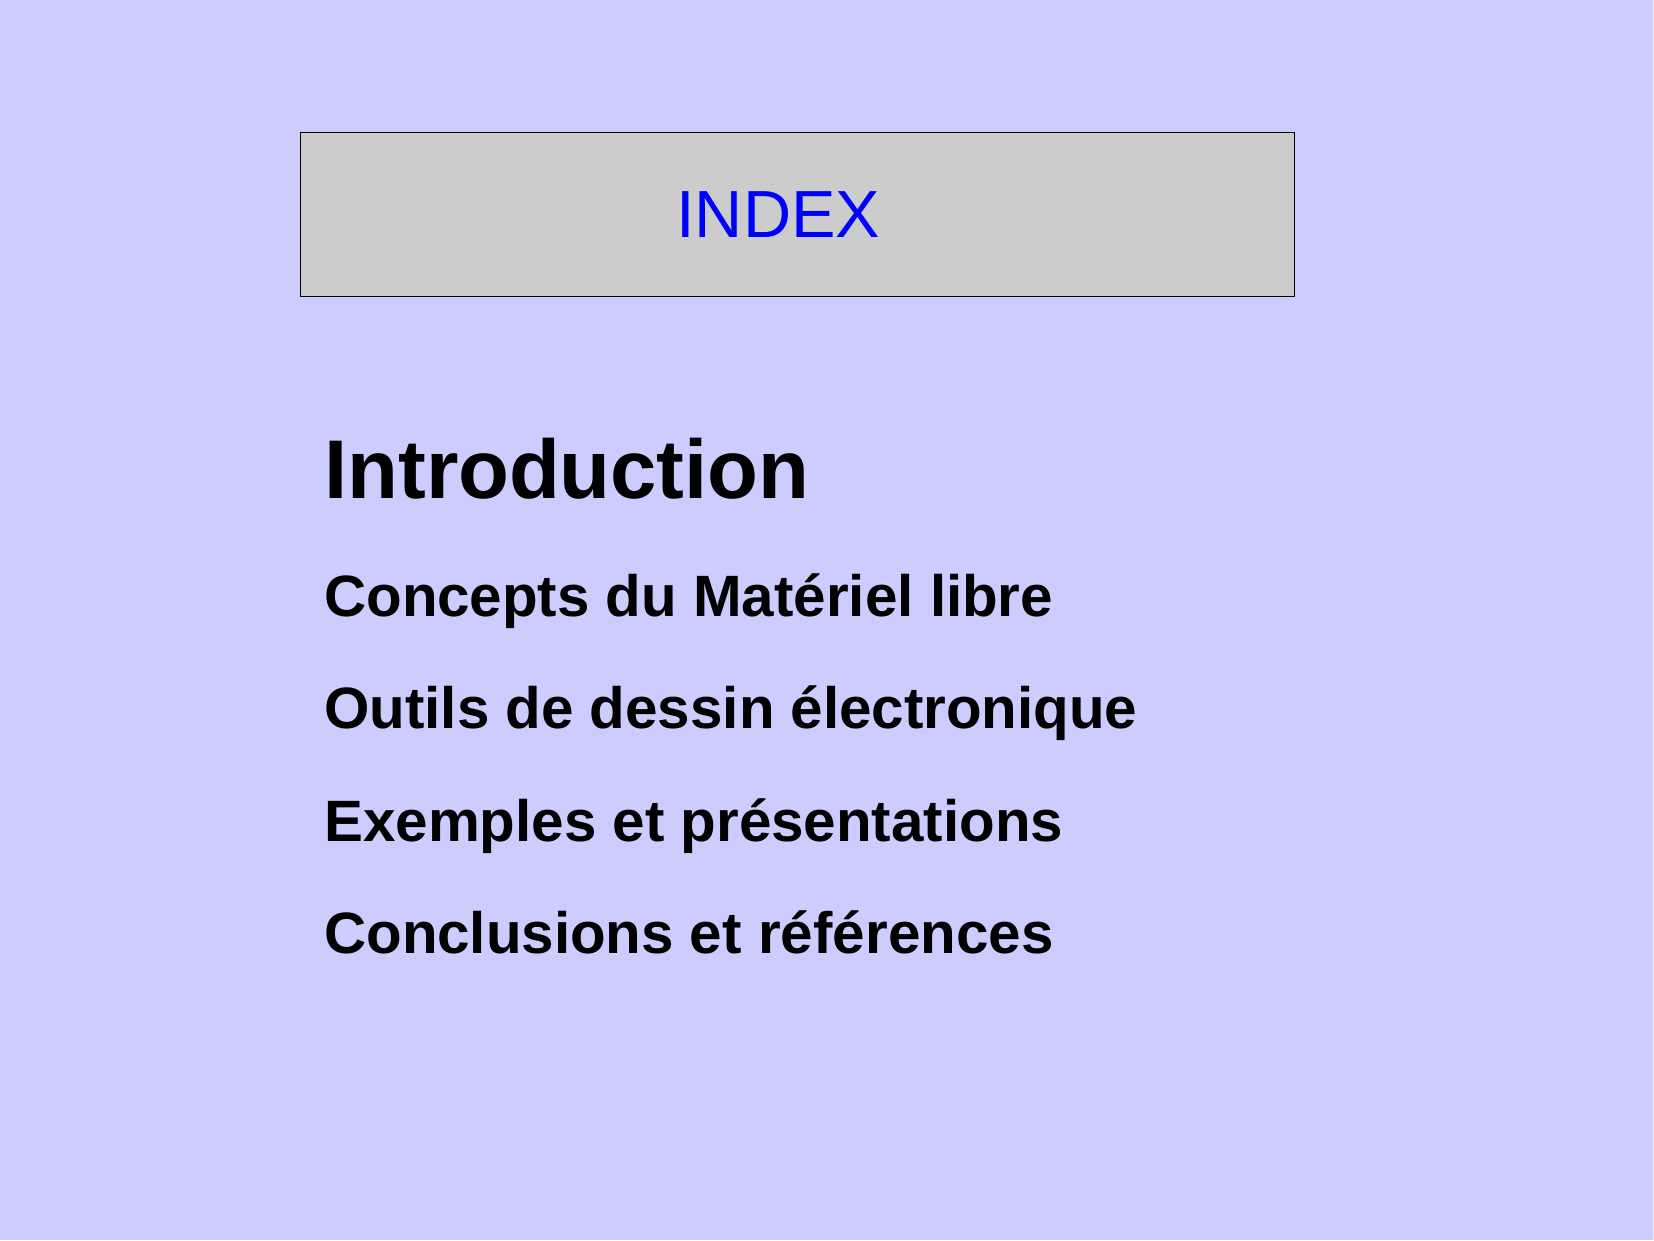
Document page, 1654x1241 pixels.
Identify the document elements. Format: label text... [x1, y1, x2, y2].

text_box INDEX [676, 177, 905, 256]
text_box Introduction Concepts du Matériel libre Outils de dessin électronique Exemples et présentations Conclusions et références [308, 423, 1400, 981]
text_box [300, 132, 1295, 297]
